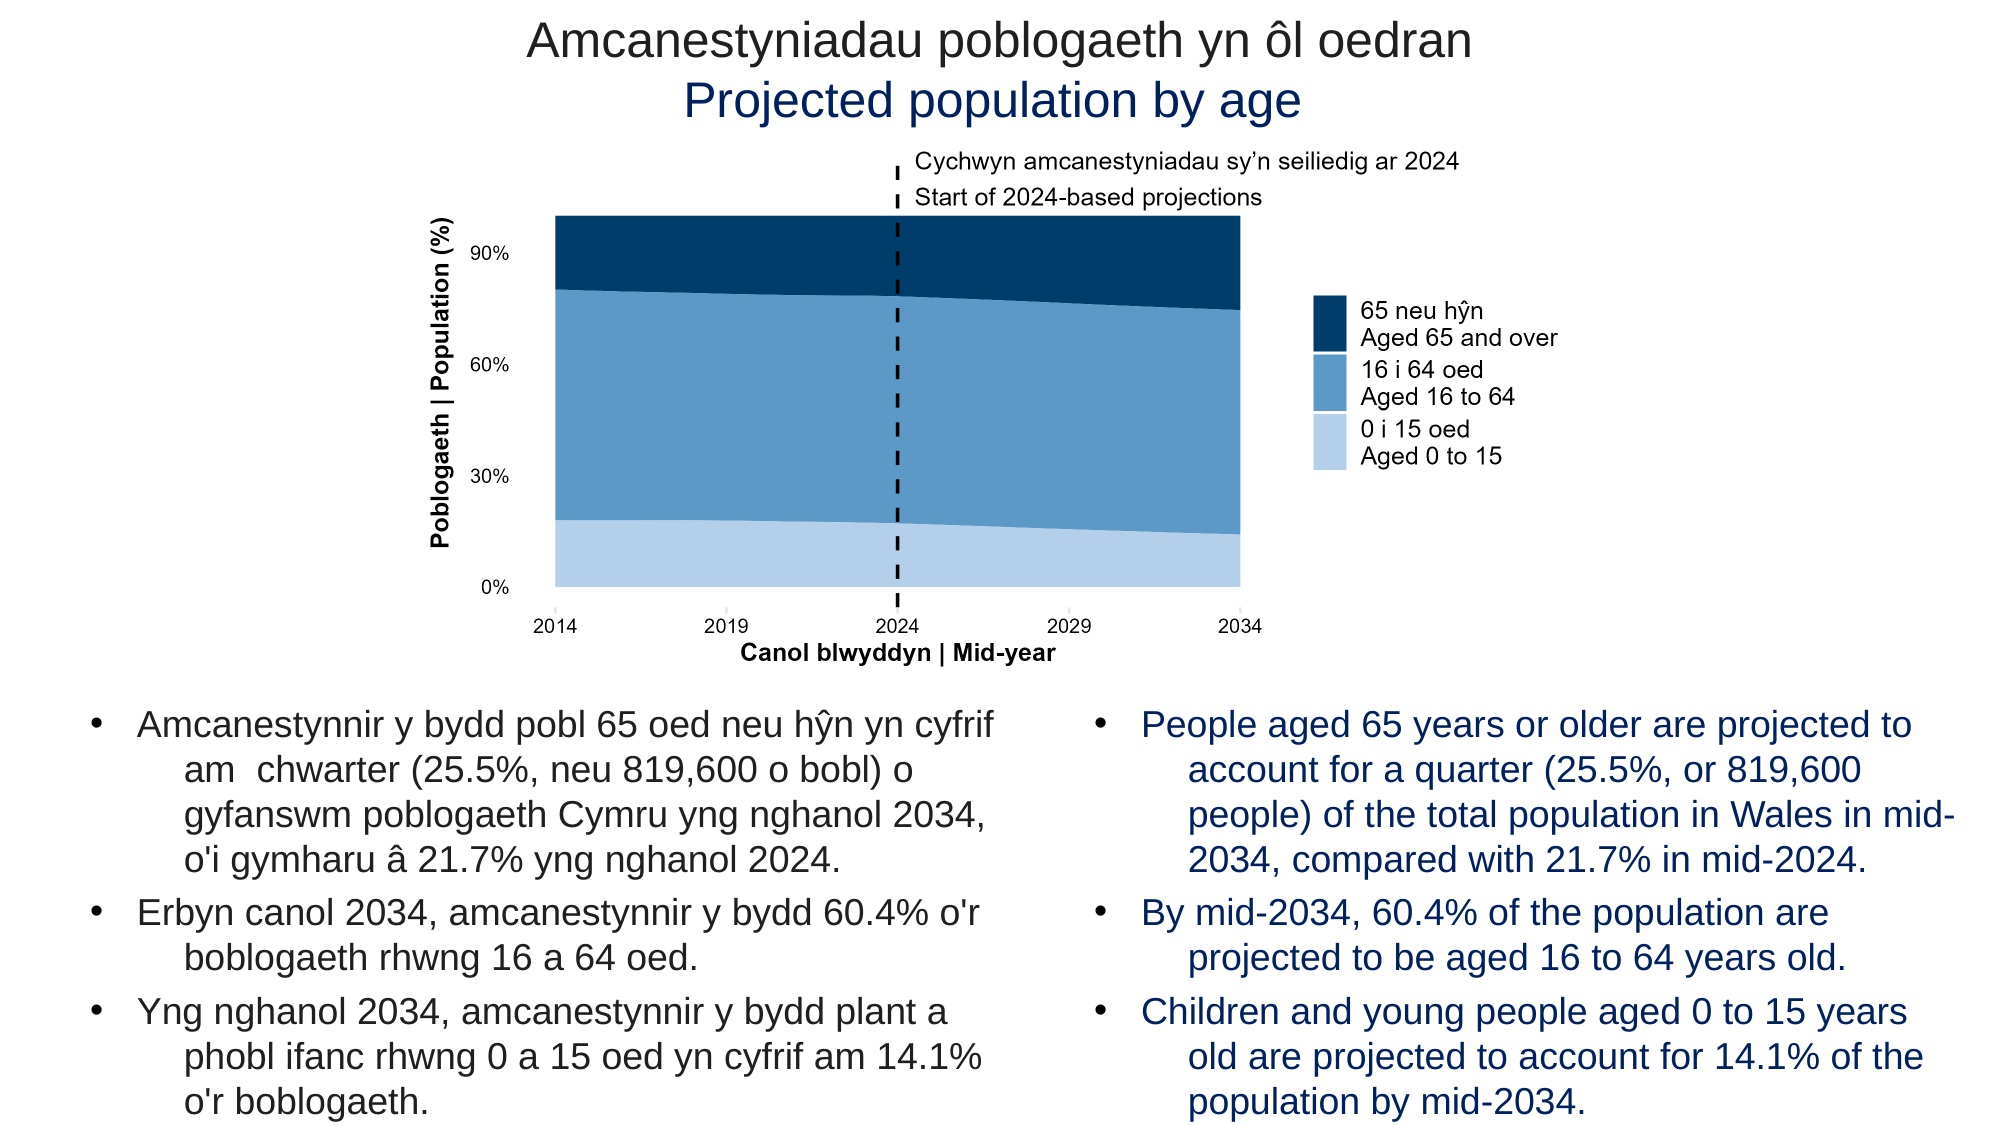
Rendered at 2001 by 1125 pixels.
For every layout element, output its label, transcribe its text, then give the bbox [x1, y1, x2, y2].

list People aged 65 years or older are projected to account for a quarter (25.5%, or 819,600 people) of the total population in Wales in mid-2034, compared with 21.7% in mid-2024. By mid-2034, 60.4% of the population are projected to be aged 16 to 64 years old. Children and young people aged 0 to 15 years old are projected to account for 14.1% of the population by mid-2034. [1024, 692, 1982, 1125]
text_box Amcanestynnir y bydd pobl 65 oed neu hŷn yn cyfrif am chwarter (25.5%, neu 819,600 o bobl) o gyfanswm poblogaeth Cymru yng nghanol 2034, o'i gymharu â 21.7% yng nghanol 2024. Erbyn canol 2034, amcanestynnir y bydd 60.4% o'r boblogaeth rhwng 16 a 64 oed. Yng nghanol 2034, amcanestynnir y bydd plant a phobl ifanc rhwng 0 a 15 oed yn cyfrif am 14.1% o'r boblogaeth. [0, 692, 1024, 1125]
title Amcanestyniadau poblogaeth yn ôl oedran Projected population by age [324, 0, 1675, 135]
picture [409, 135, 1591, 687]
